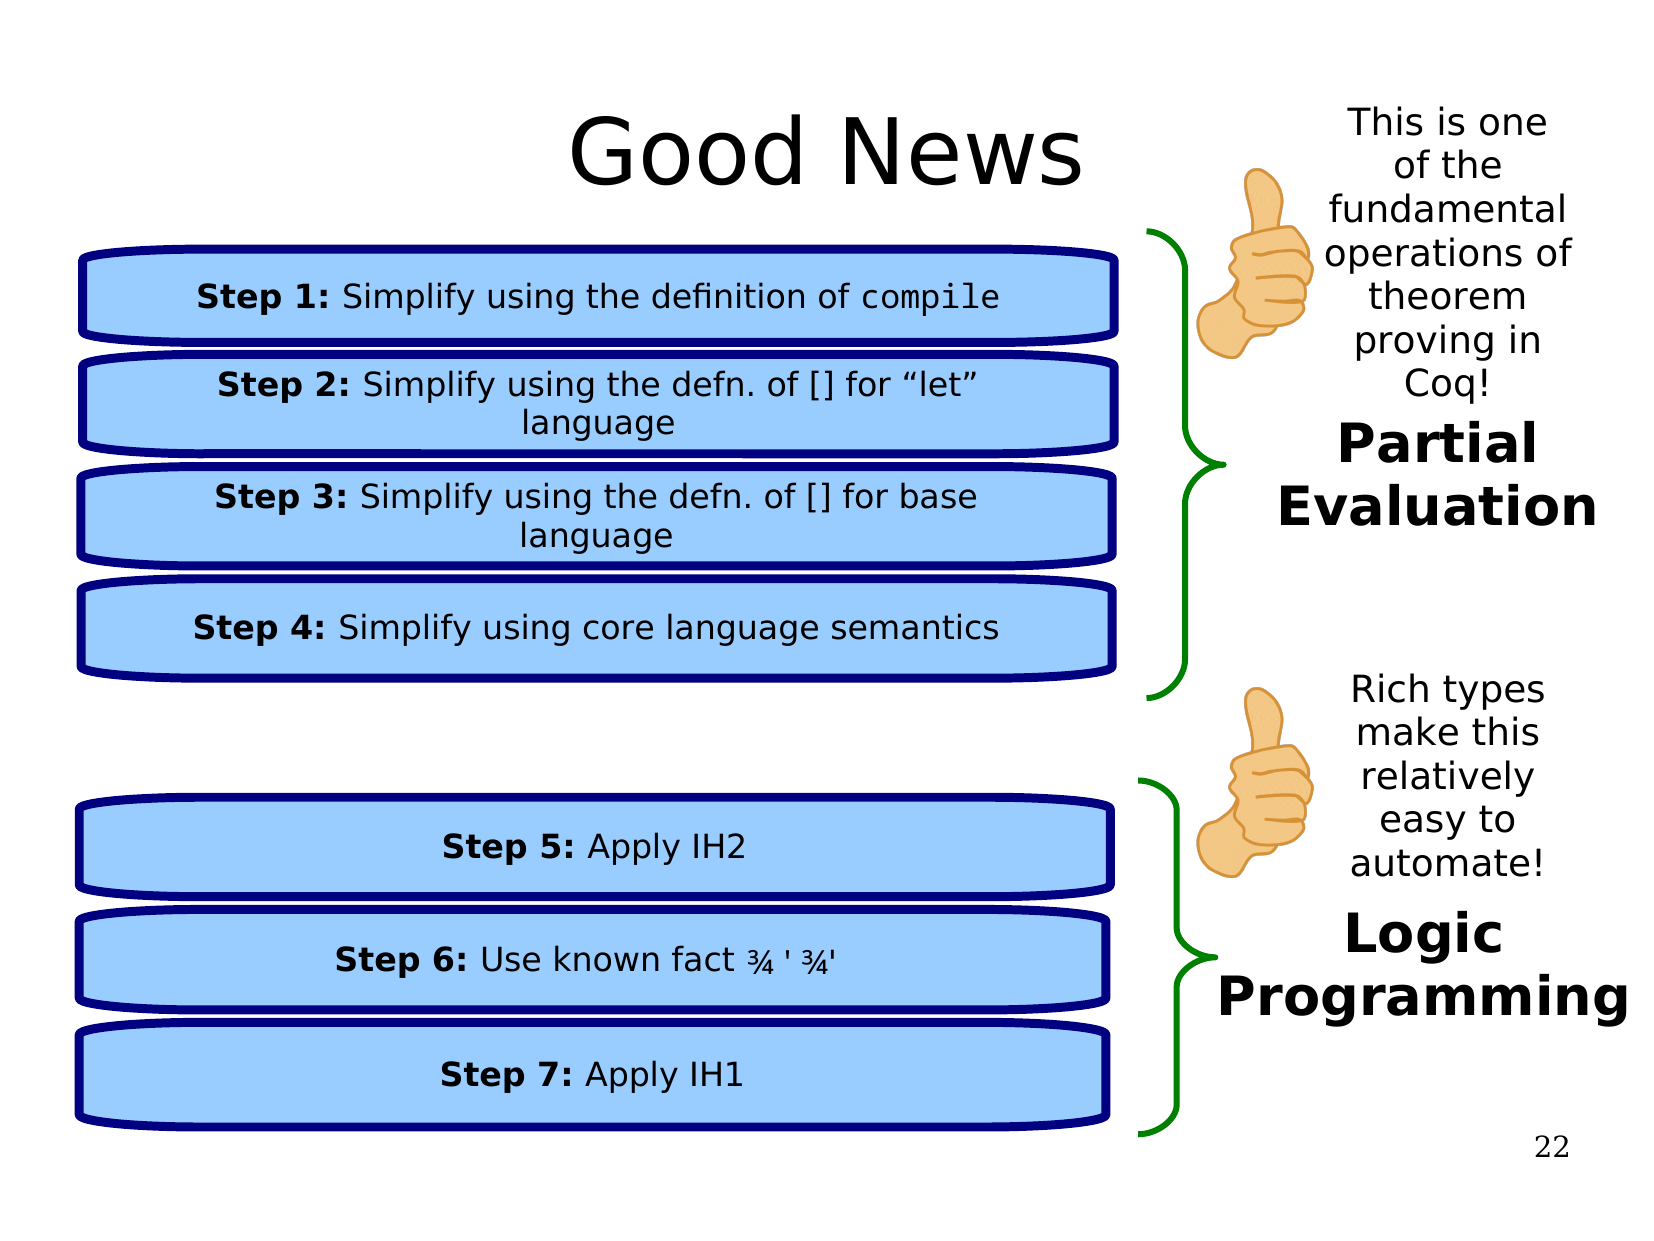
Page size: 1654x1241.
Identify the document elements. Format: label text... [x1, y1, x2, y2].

text_box Step 4: Simplify using core language semantics [81, 578, 1113, 679]
text_box Step 7: Apply IH1 [79, 1022, 1106, 1128]
text_box Step 3: Simplify using the defn. of [] for base language [80, 466, 1113, 566]
text_box Rich types make this relatively easy to automate! [1309, 660, 1587, 893]
picture [1162, 662, 1342, 915]
text_box Logic Programming [1194, 894, 1654, 1036]
title Good News [82, 56, 1571, 250]
text_box Step 6: Use known fact [79, 909, 1106, 1010]
text_box ¾ ' ¾' [732, 931, 877, 1021]
picture [1162, 143, 1309, 396]
text_box Partial Evaluation [1257, 404, 1619, 546]
text_box This is one of the fundamental operations of theorem proving in Coq! [1309, 93, 1587, 413]
text_box Step 5: Apply IH2 [79, 797, 1111, 897]
text_box Step 2: Simplify using the defn. of [] for “let” language [82, 354, 1115, 454]
text_box Step 1: Simplify using the definition of compile [82, 249, 1115, 343]
